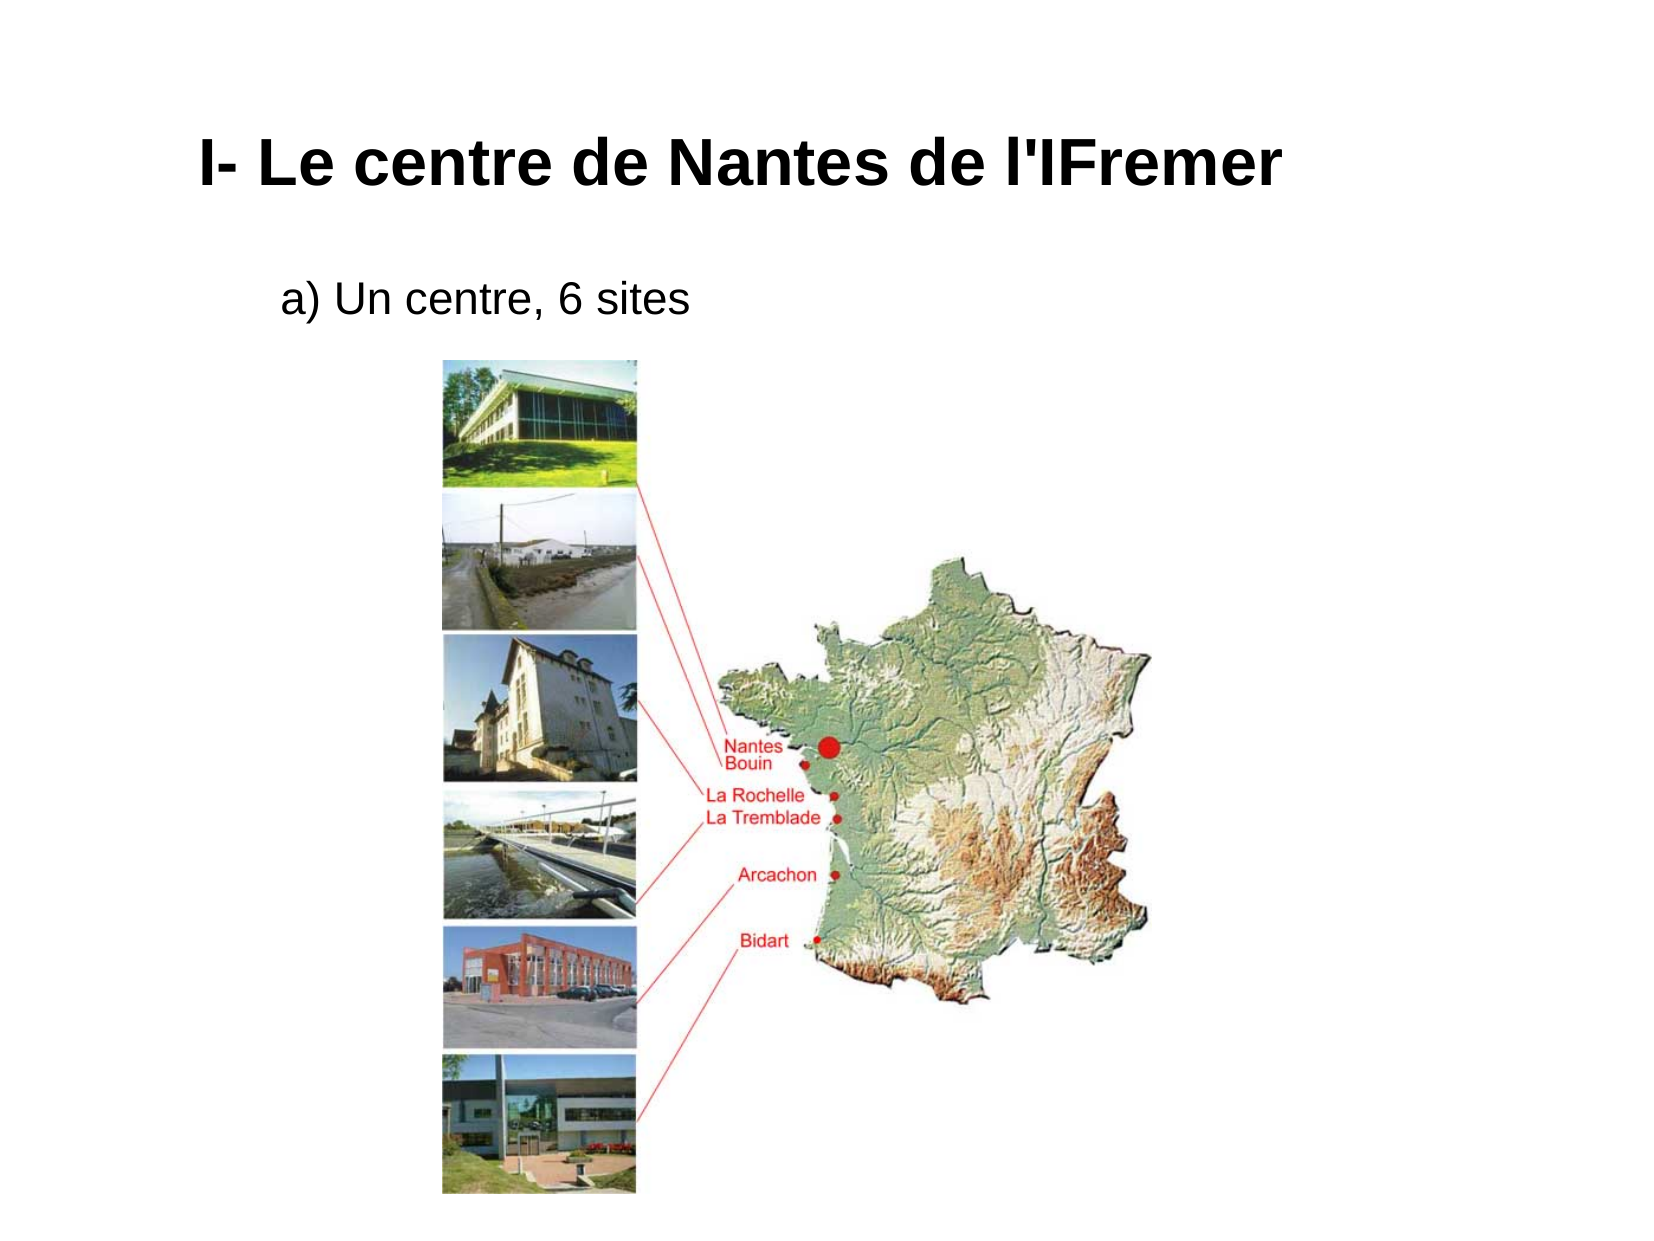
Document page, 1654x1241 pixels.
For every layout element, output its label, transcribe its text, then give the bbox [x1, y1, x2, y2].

text_box I- Le centre de Nantes de l'IFremer [183, 117, 1300, 207]
picture [442, 360, 1152, 1194]
text_box a) Un centre, 6 sites [265, 265, 827, 332]
